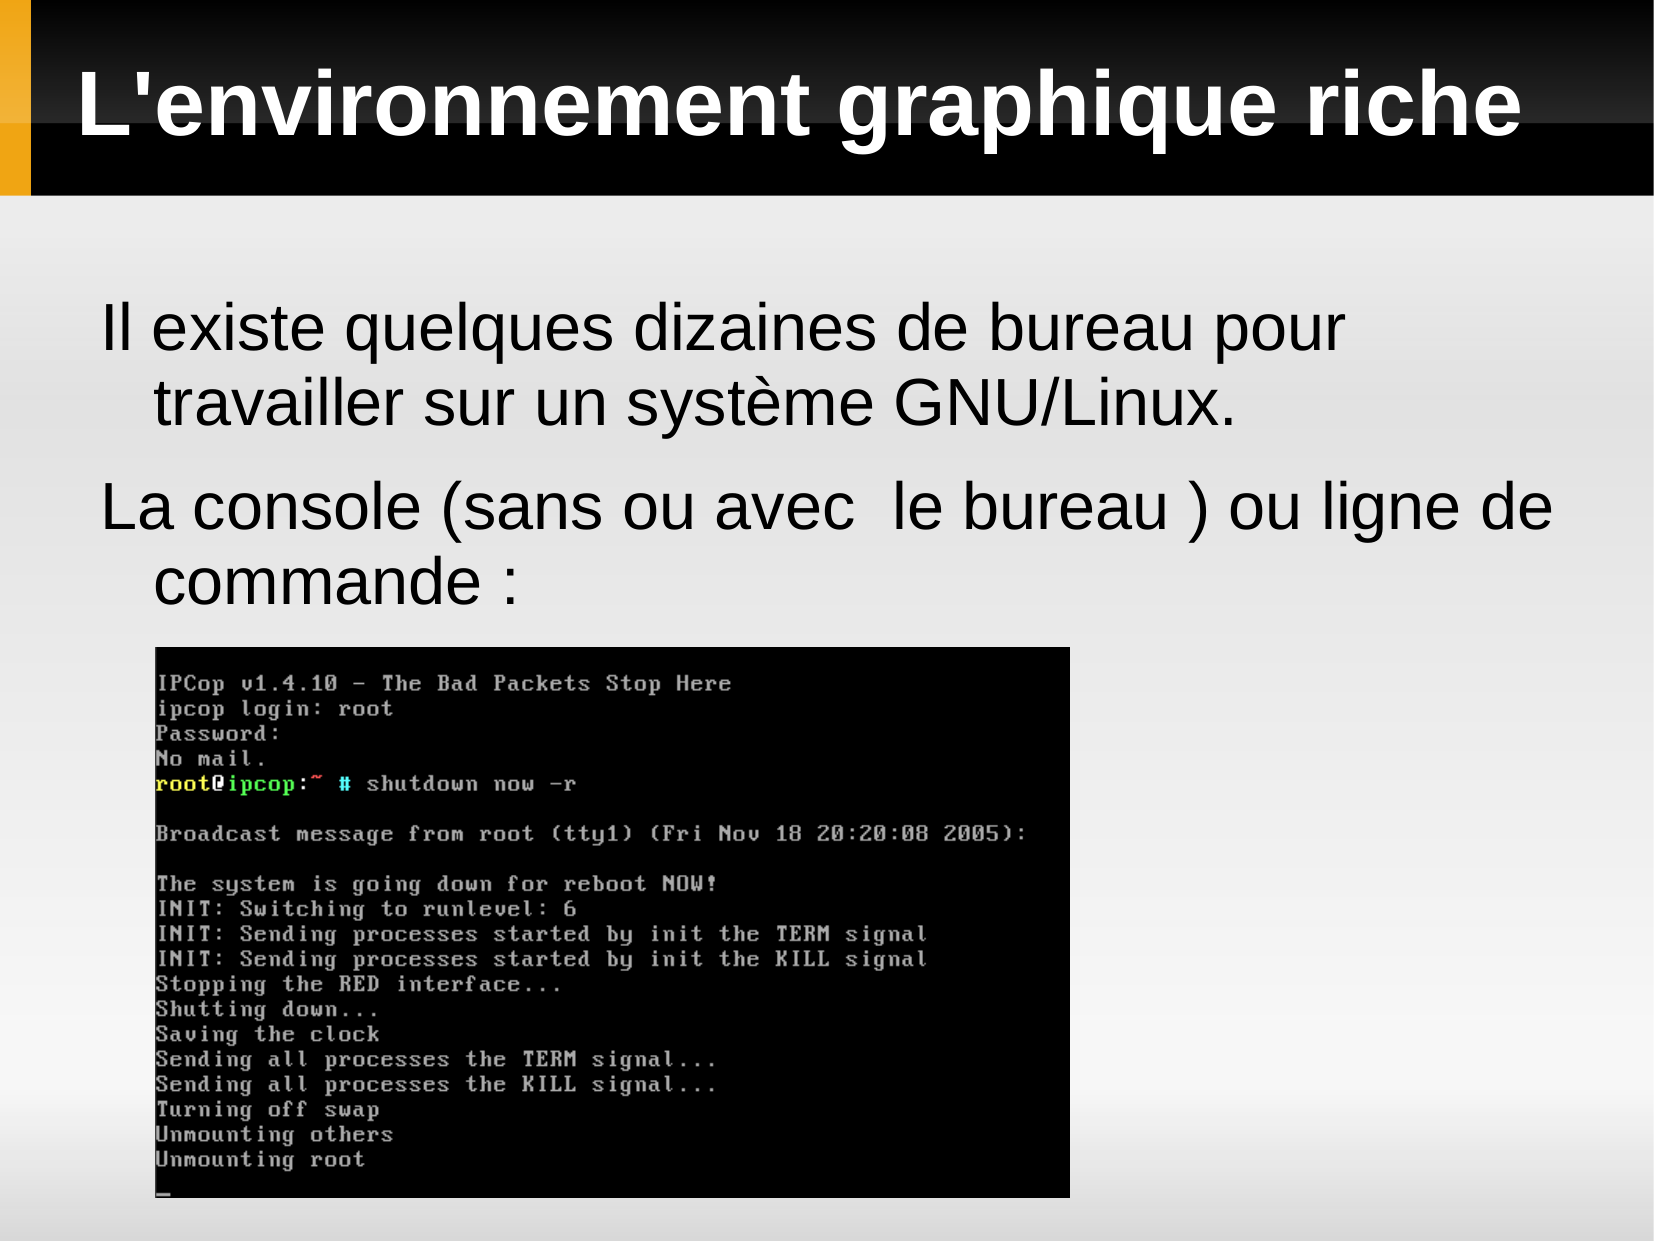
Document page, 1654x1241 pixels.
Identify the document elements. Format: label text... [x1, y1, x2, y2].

picture [0, 0, 1654, 1241]
title L'environnement graphique riche [76, 7, 1565, 200]
list Il existe quelques dizaines de bureau pour travailler sur un système GNU/Linux. La console (sans ou avec le bureau ) ou ligne de commande : [82, 290, 1571, 1094]
